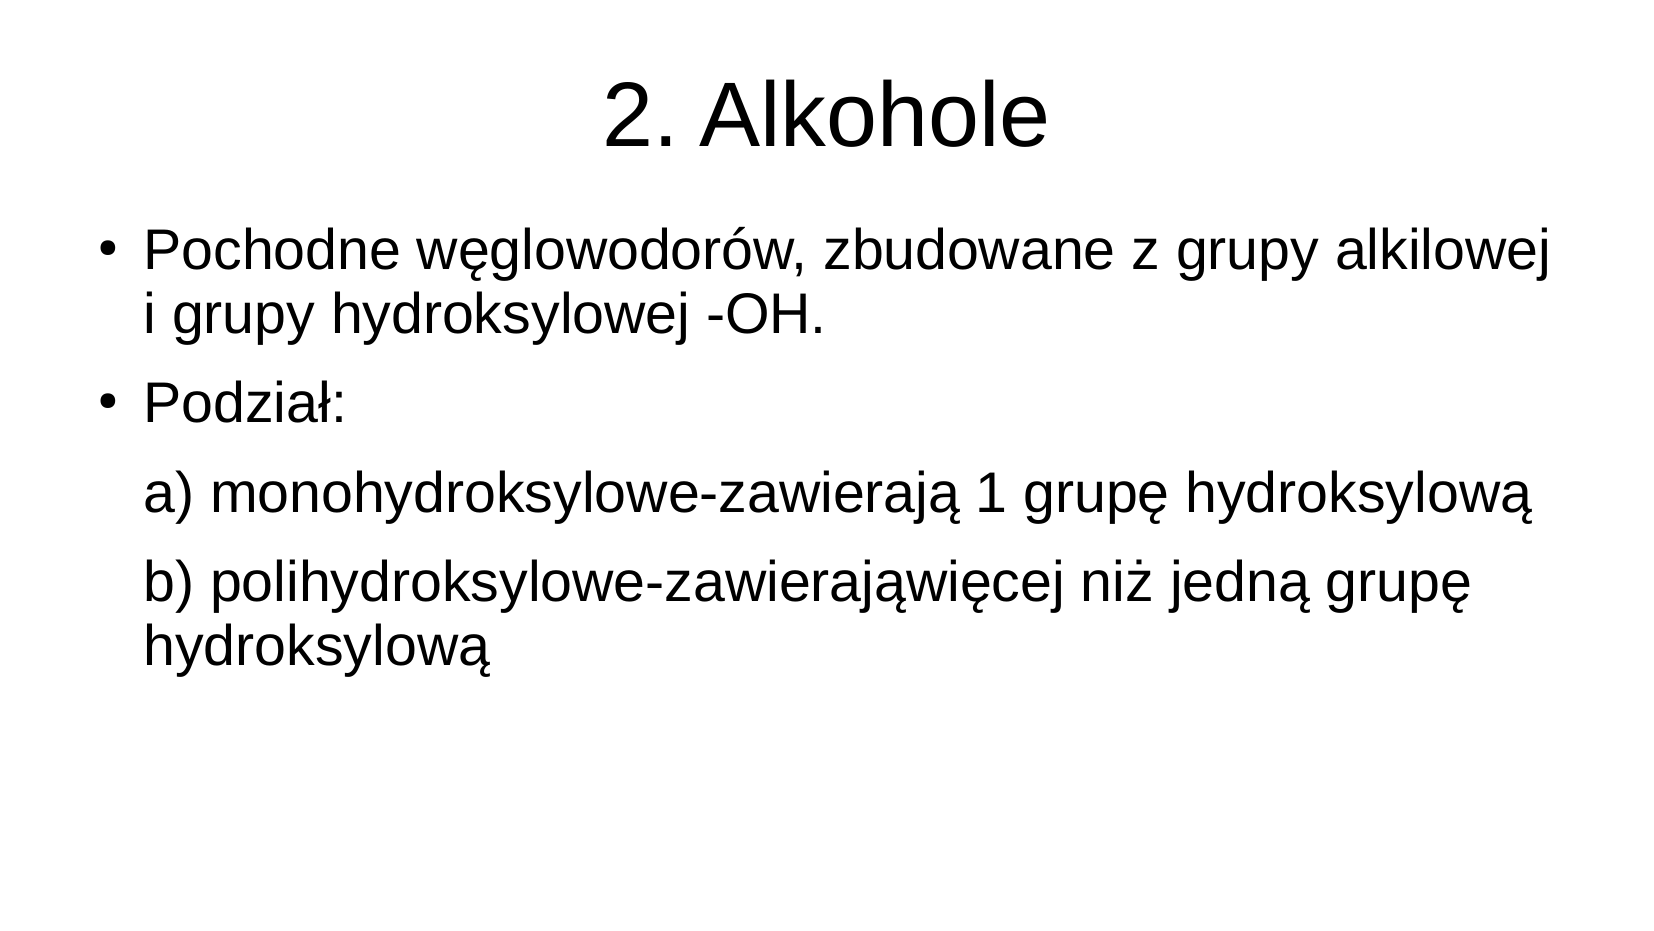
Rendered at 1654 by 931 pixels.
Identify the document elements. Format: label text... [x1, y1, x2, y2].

title 2. Alkohole [82, 37, 1571, 193]
list Pochodne węglowodorów, zbudowane z grupy alkilowej i grupy hydroksylowej -OH. Podział: a) monohydroksylowe-zawierają 1 grupę hydroksylową b) polihydroksylowe-zawierająwięcej niż jedną grupę hydroksylową [82, 217, 1571, 758]
